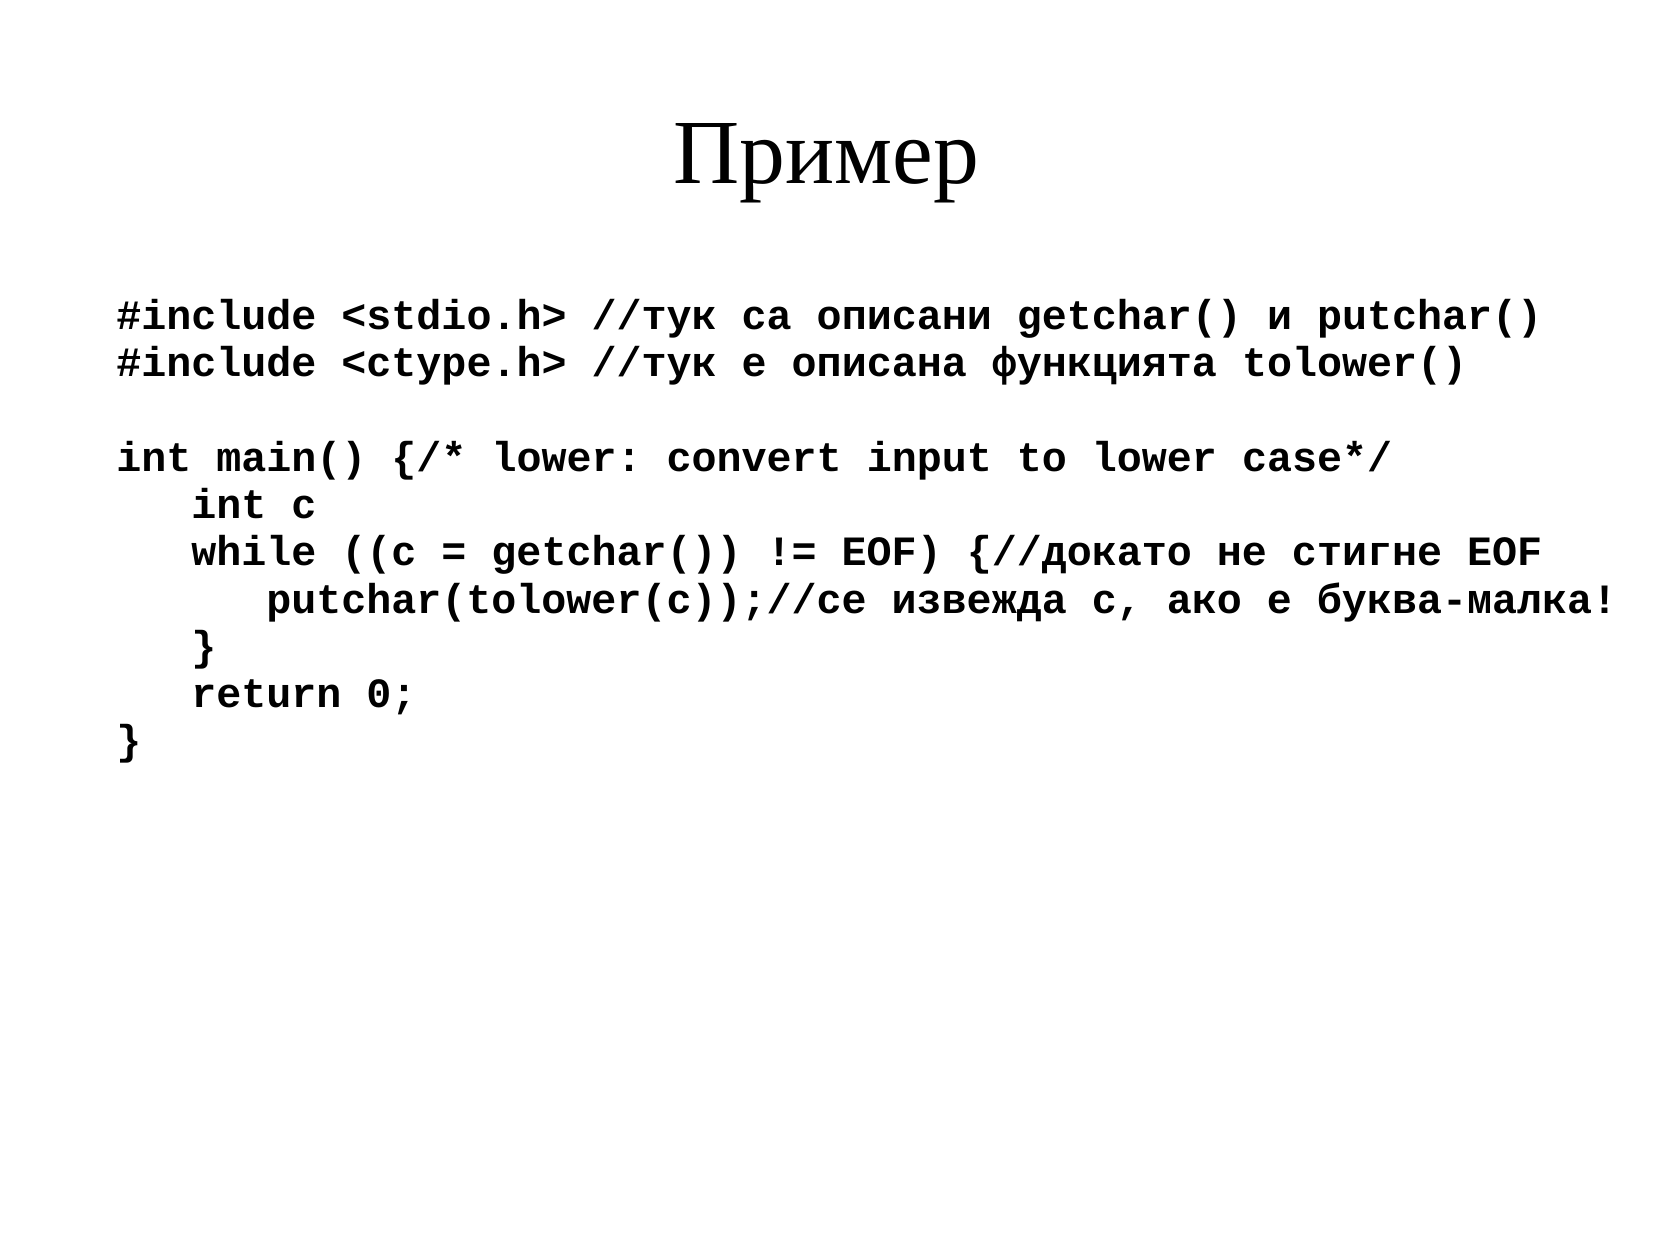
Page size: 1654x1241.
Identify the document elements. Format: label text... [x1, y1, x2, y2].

text_box #include <stdio.h> //тук са описани getchar() и putchar() #include <ctype.h> //тук е описана функцията tolower() int main() {/* lower: convert input to lower case*/ int c while ((c = getchar()) != EOF) {//докато не стигне EOF putchar(tolower(c));//се извежда c, ако е буква-малка! } return 0; } [101, 287, 1654, 781]
title Пример [82, 49, 1571, 257]
